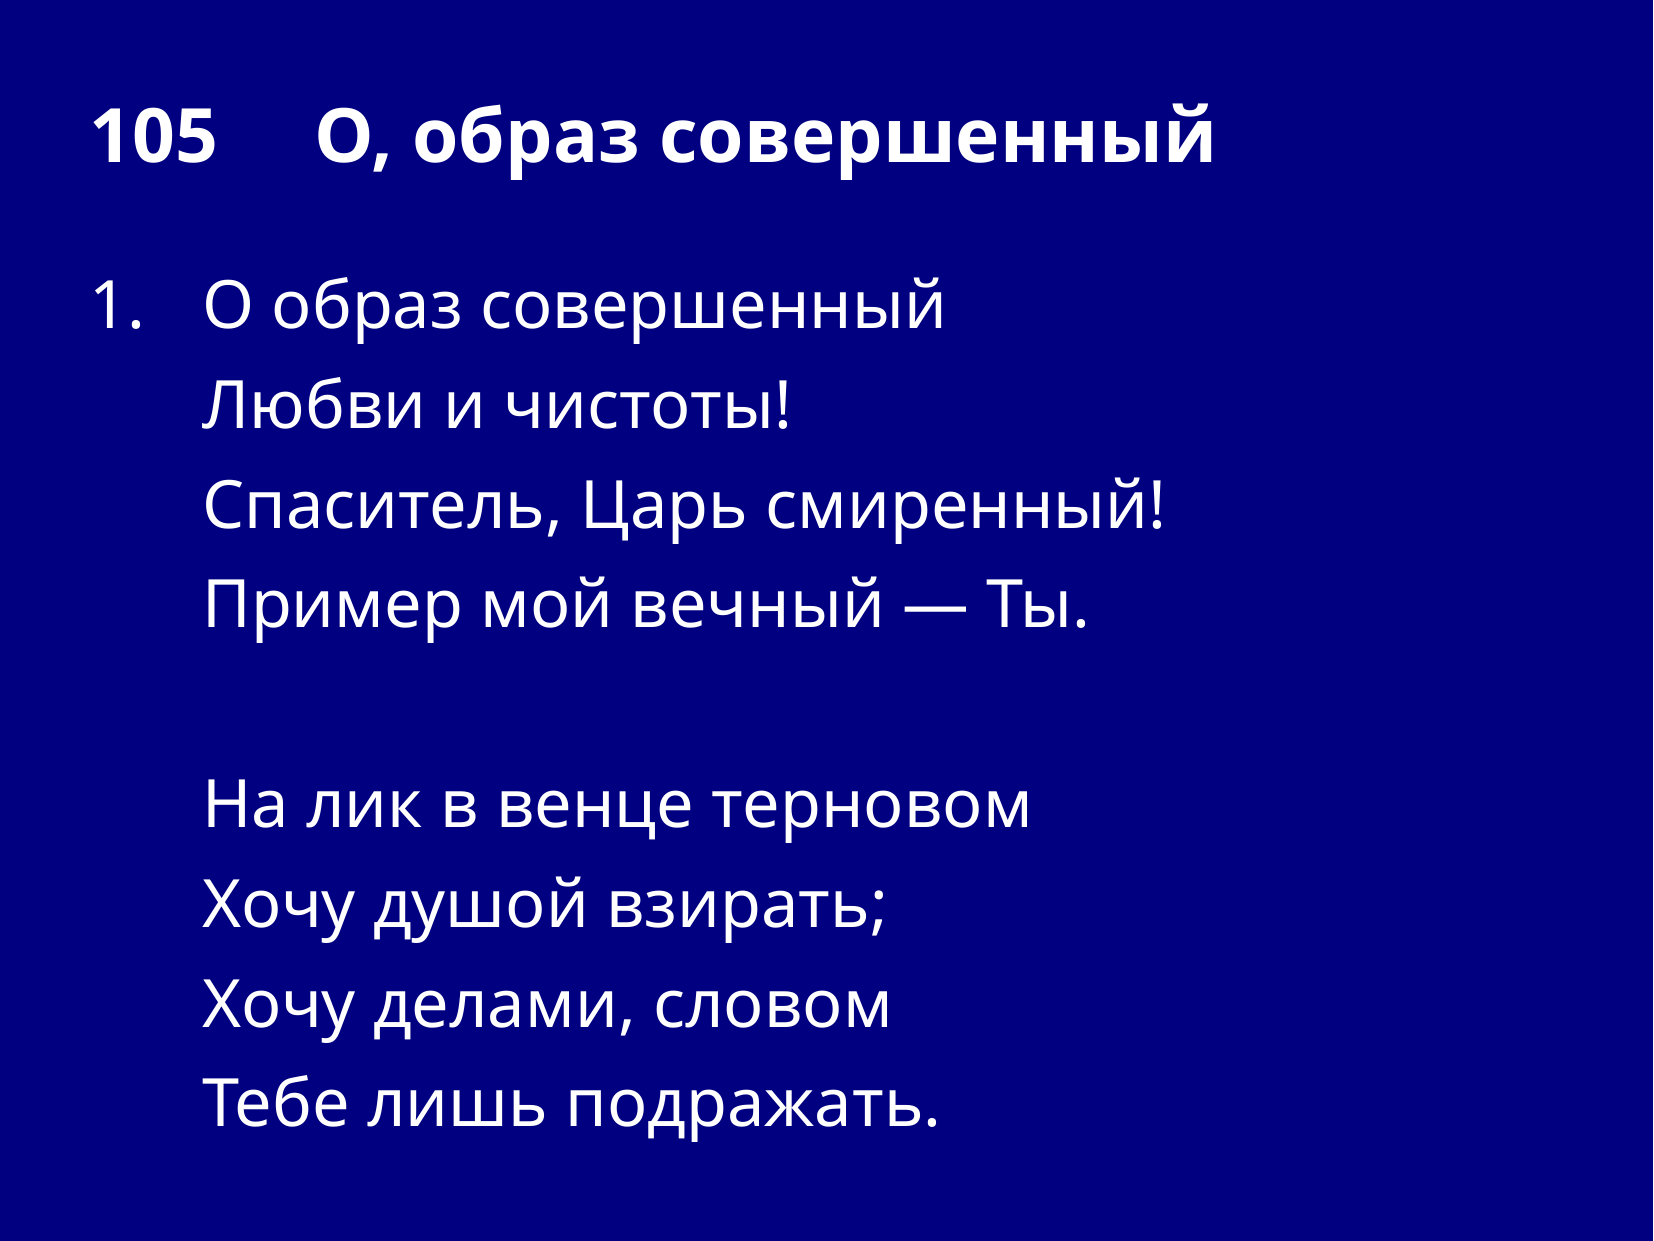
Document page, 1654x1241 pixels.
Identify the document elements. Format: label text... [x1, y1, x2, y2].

text_box 105 О, образ совершенный [75, 75, 1576, 188]
text_box 1. О образ совершенный Любви и чистоты! Спаситель, Царь смиренный! Пример мой вечный — Ты. На лик в венце терновом Хочу душой взирать; Хочу делами, словом Тебе лишь подражать. [75, 188, 1576, 1163]
